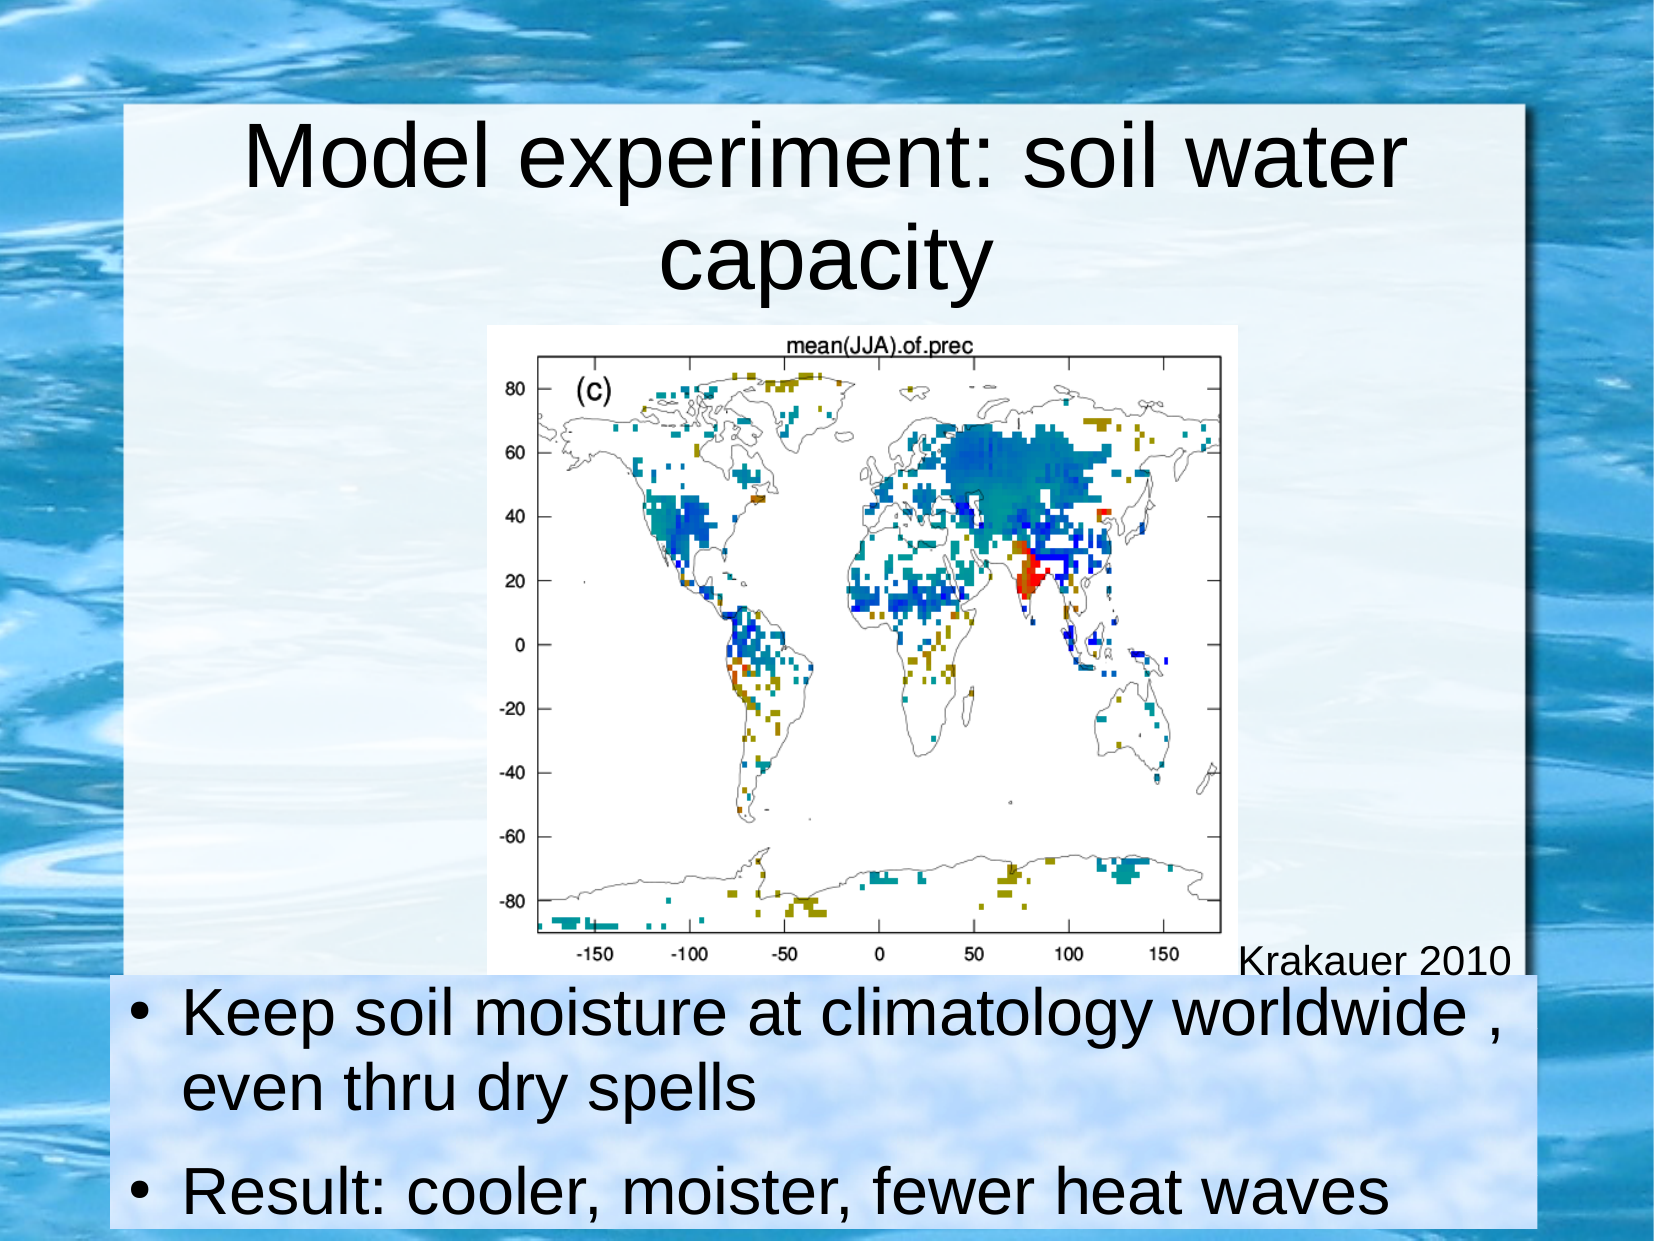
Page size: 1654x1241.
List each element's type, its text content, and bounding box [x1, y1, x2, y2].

title Model experiment: soil water capacity [147, 104, 1506, 310]
picture [0, 0, 1654, 1241]
list Keep soil moisture at climatology worldwide , even thru dry spells Result: cooler, moister, fewer heat waves [110, 975, 1538, 1229]
text_box Krakauer 2010 [1237, 937, 1613, 985]
